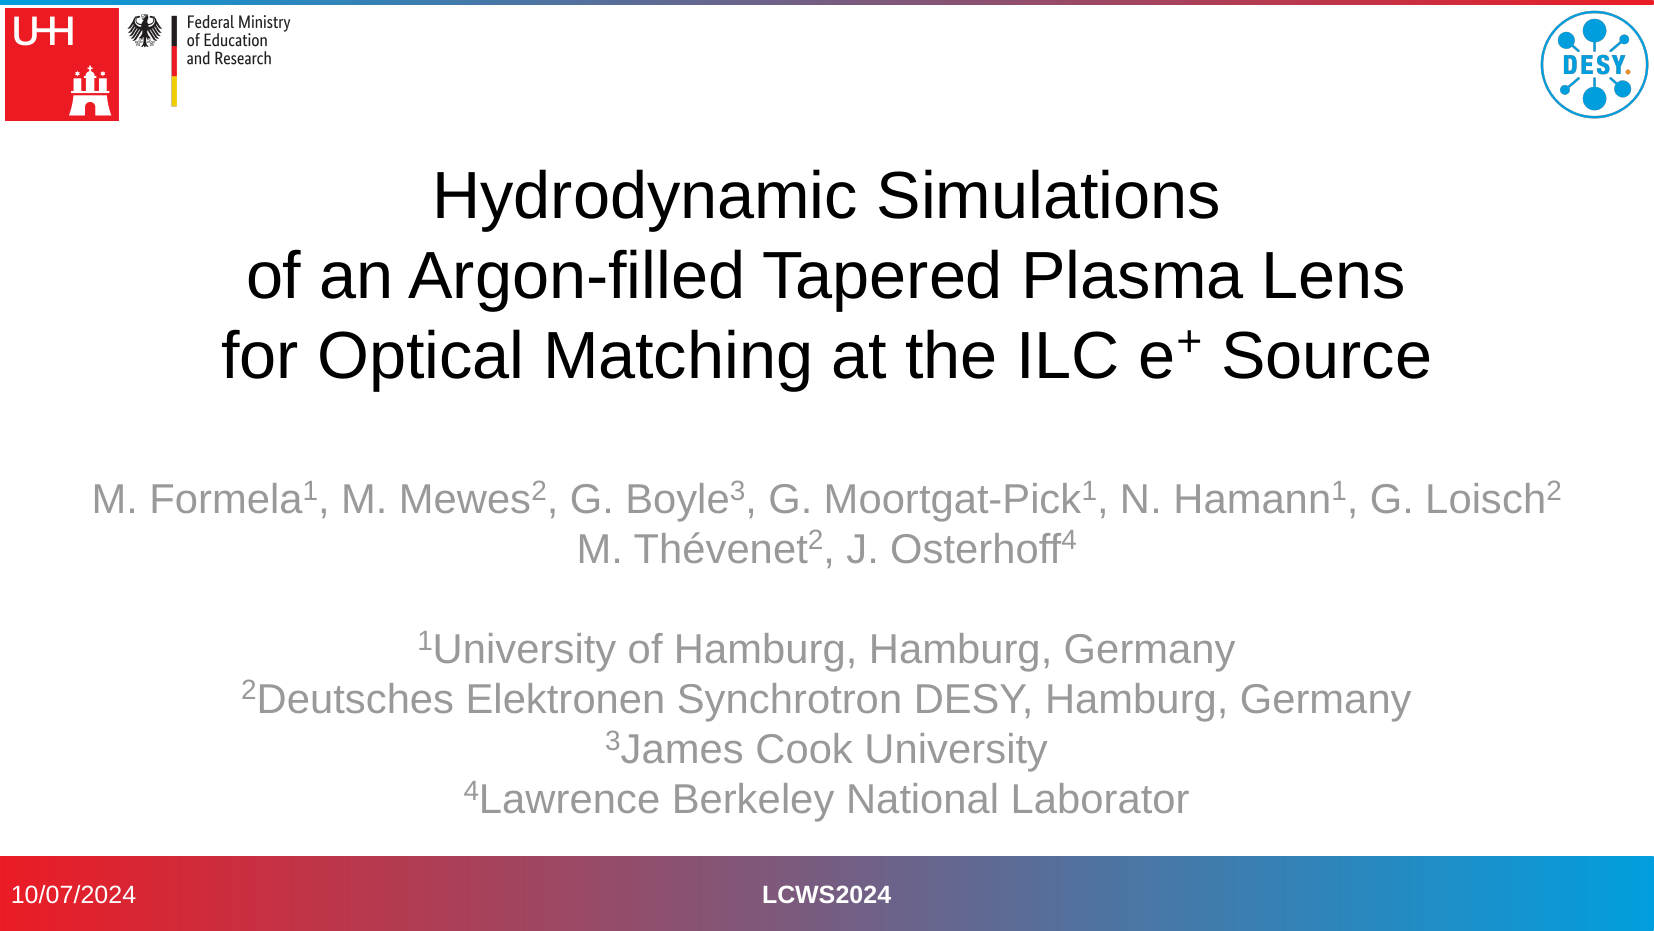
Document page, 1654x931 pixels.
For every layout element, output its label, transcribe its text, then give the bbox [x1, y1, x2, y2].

text_box Hydrodynamic Simulations of an Argon-filled Tapered Plasma Lens for Optical Matching at the ILC e+ Source M. Formela1, M. Mewes2, G. Boyle3, G. Moortgat-Pick1, N. Hamann1, G. Loisch2 M. Thévenet2, J. Osterhoff4 1University of Hamburg, Hamburg, Germany 2Deutsches Elektronen Synchrotron DESY, Hamburg, Germany 3James Cook University 4Lawrence Berkeley National Laborator [59, 147, 1595, 827]
text_box 10/07/2024 [0, 856, 148, 931]
text_box LCWS2024 [147, 859, 1506, 931]
